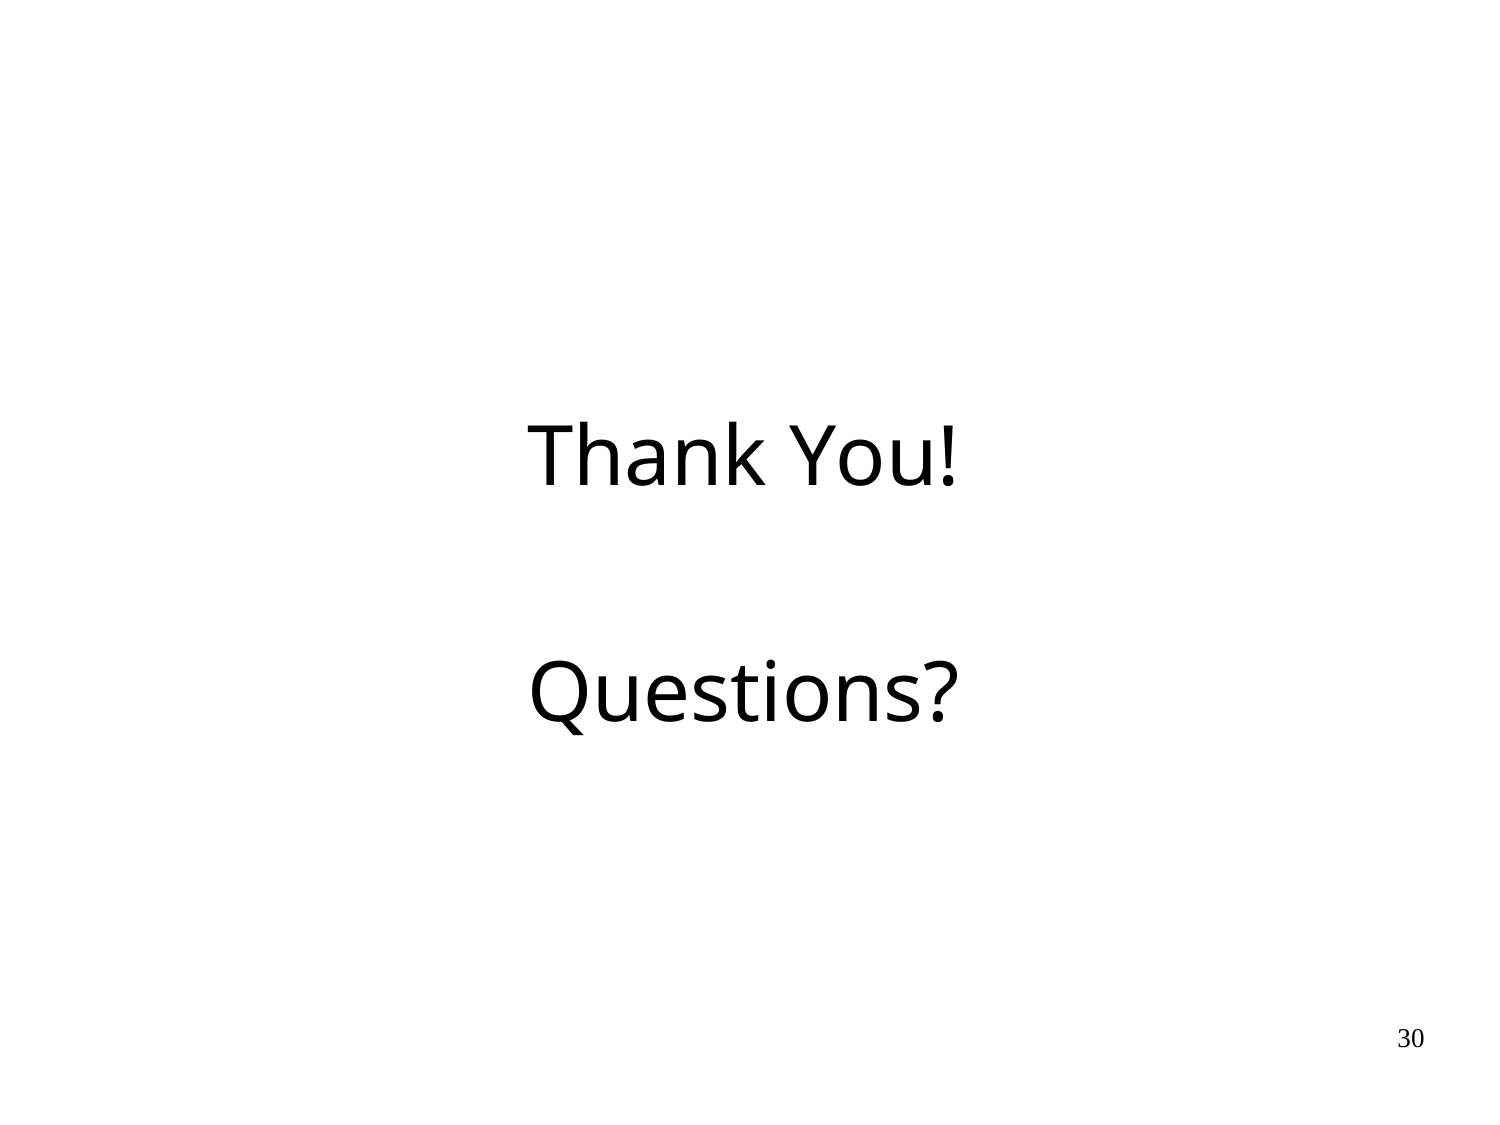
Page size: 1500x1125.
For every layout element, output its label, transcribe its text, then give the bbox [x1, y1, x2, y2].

text_box Thank You! Questions? [324, 385, 1164, 753]
